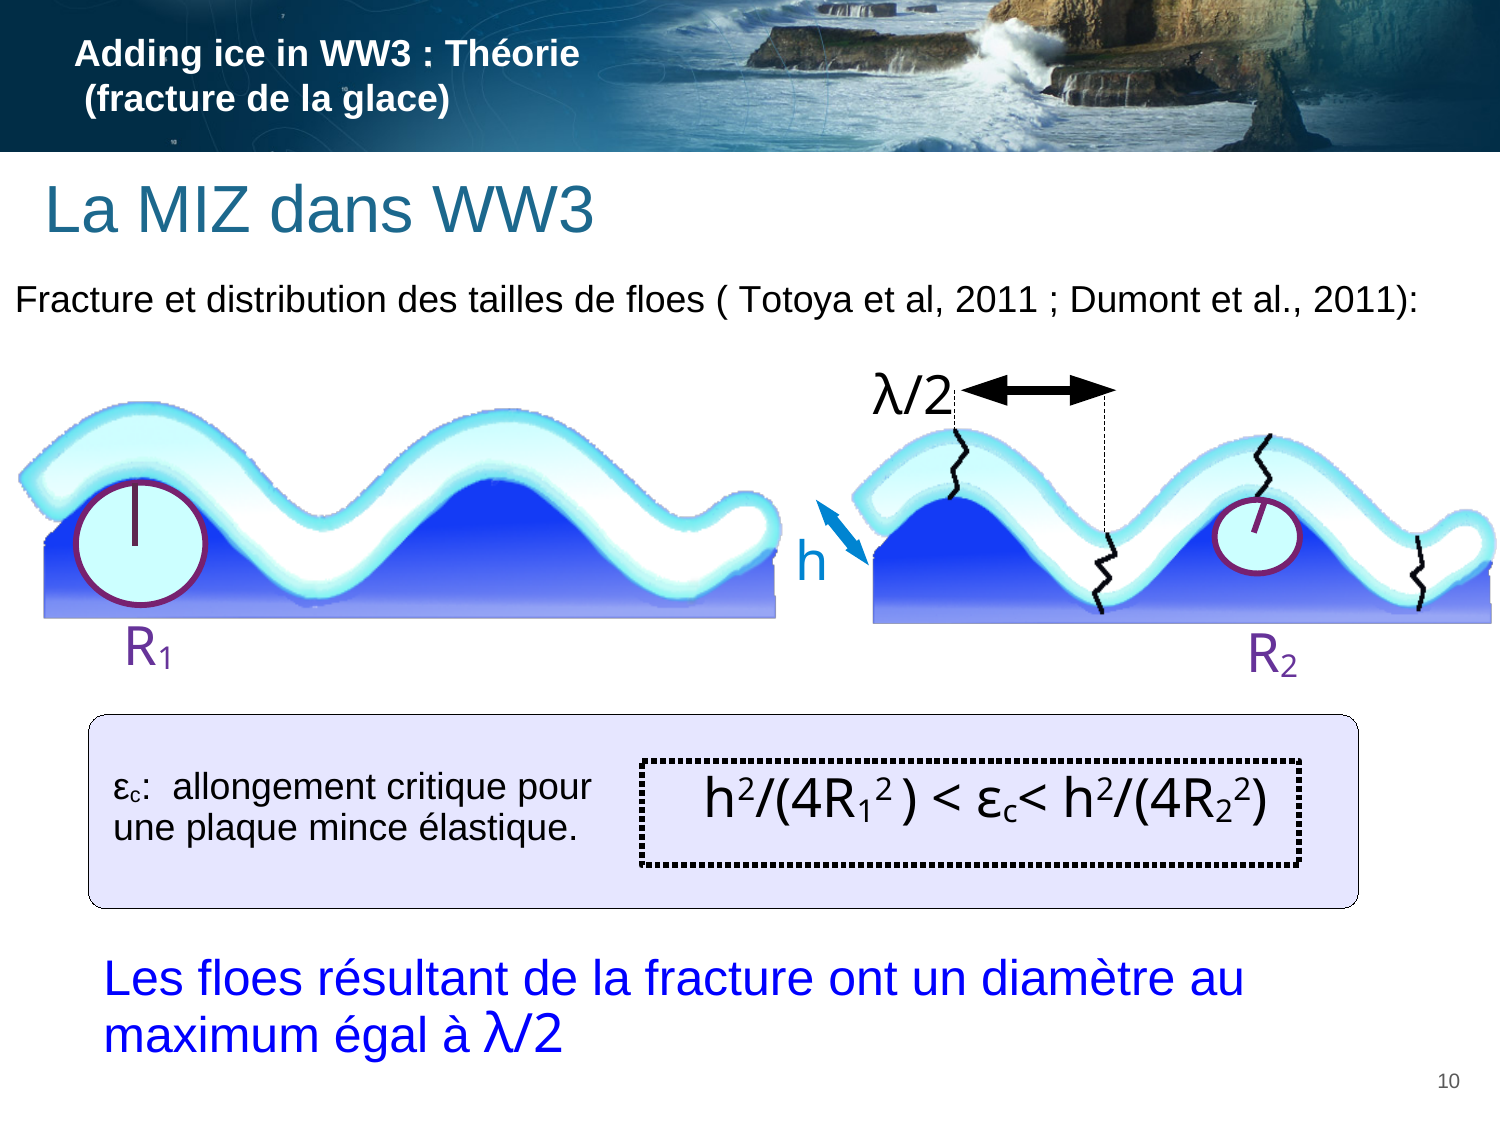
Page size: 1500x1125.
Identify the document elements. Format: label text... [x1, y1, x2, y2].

title La MIZ dans WW3 [29, 118, 1214, 265]
text_box [1214, 499, 1300, 574]
text_box Les floes résultant de la fracture ont un diamètre au maximum égal à λ/2 [88, 944, 1388, 1079]
text_box Fracture et distribution des tailles de floes ( Totoya et al, 2011 ; Dumont et al., 2011): [0, 265, 1500, 407]
text_box εc: allongement critique pour une plaque mince élastique. [92, 754, 621, 879]
picture [0, 0, 1500, 152]
text_box R2 [1208, 612, 1336, 722]
text_box h [774, 520, 909, 613]
text_box [88, 714, 1359, 909]
text_box R1 [75, 605, 196, 715]
text_box λ/2 [853, 354, 992, 447]
text_box [75, 482, 206, 605]
text_box h2/(4R12 ) < εc< h2/(4R22) [641, 760, 1300, 866]
picture [0, 383, 1500, 627]
title Adding ice in WW3 : Théorie (fracture de la glace) [59, 21, 1034, 127]
